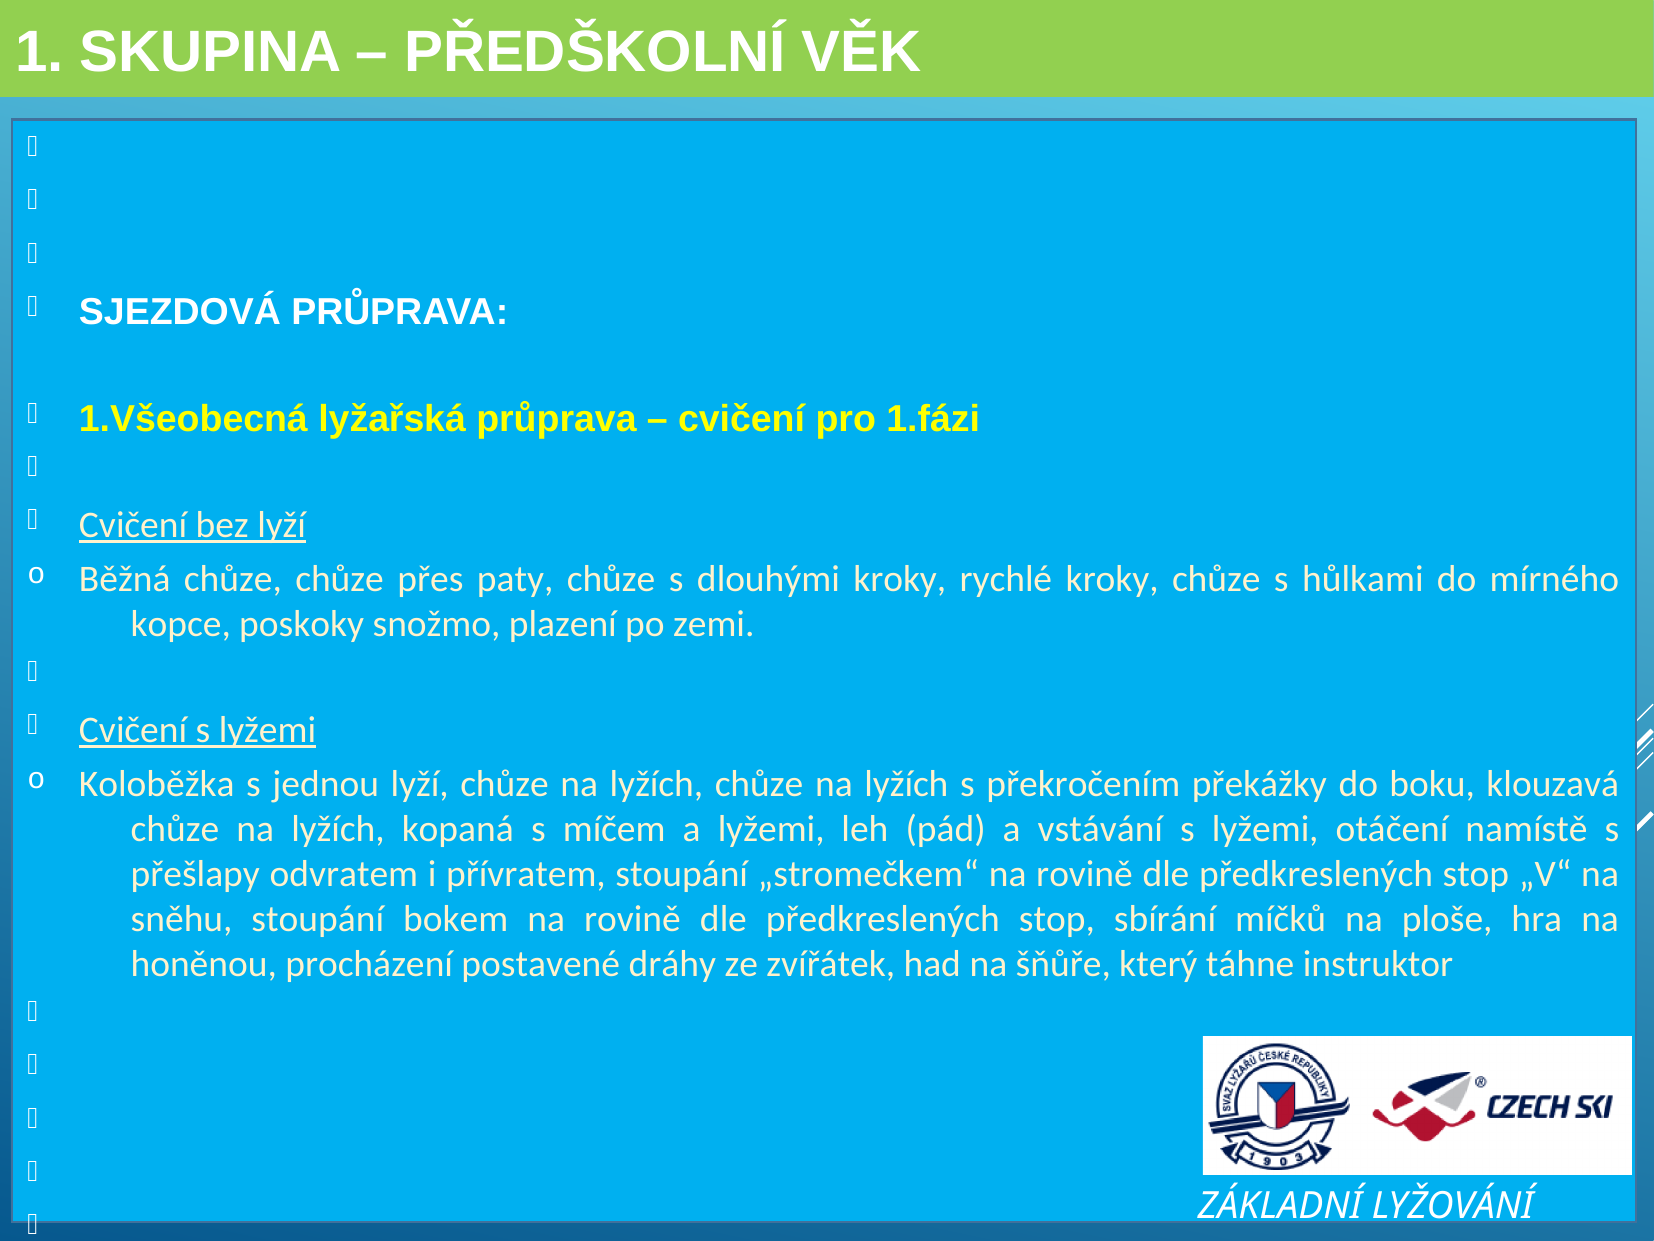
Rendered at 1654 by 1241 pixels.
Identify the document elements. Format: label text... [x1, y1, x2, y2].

picture [1203, 1037, 1631, 1173]
text_box ZÁKLADNÍ LYŽOVÁNÍ [1182, 1173, 1644, 1235]
title 1. Skupina – předškolní věk [0, 0, 1654, 97]
list SJEZDOVÁ PRŮPRAVA: 1.Všeobecná lyžařská průprava – cvičení pro 1.fázi Cvičení bez lyží Běžná chůze, chůze přes paty, chůze s dlouhými kroky, rychlé kroky, chůze s hůlkami do mírného kopce, poskoky snožmo, plazení po zemi. Cvičení s lyžemi Koloběžka s jednou lyží, chůze na lyžích, chůze na lyžích s překročením překážky do boku, klouzavá chůze na lyžích, kopaná s míčem a lyžemi, leh (pád) a vstávání s lyžemi, otáčení namístě s přešlapy odvratem i přívratem, stoupání „stromečkem“ na rovině dle předkreslených stop „V“ na sněhu, stoupání bokem na rovině dle předkreslených stop, sbírání míčků na ploše, hra na honěnou, procházení postavené dráhy ze zvířátek, had na šňůře, který táhne instruktor [12, 119, 1637, 1222]
